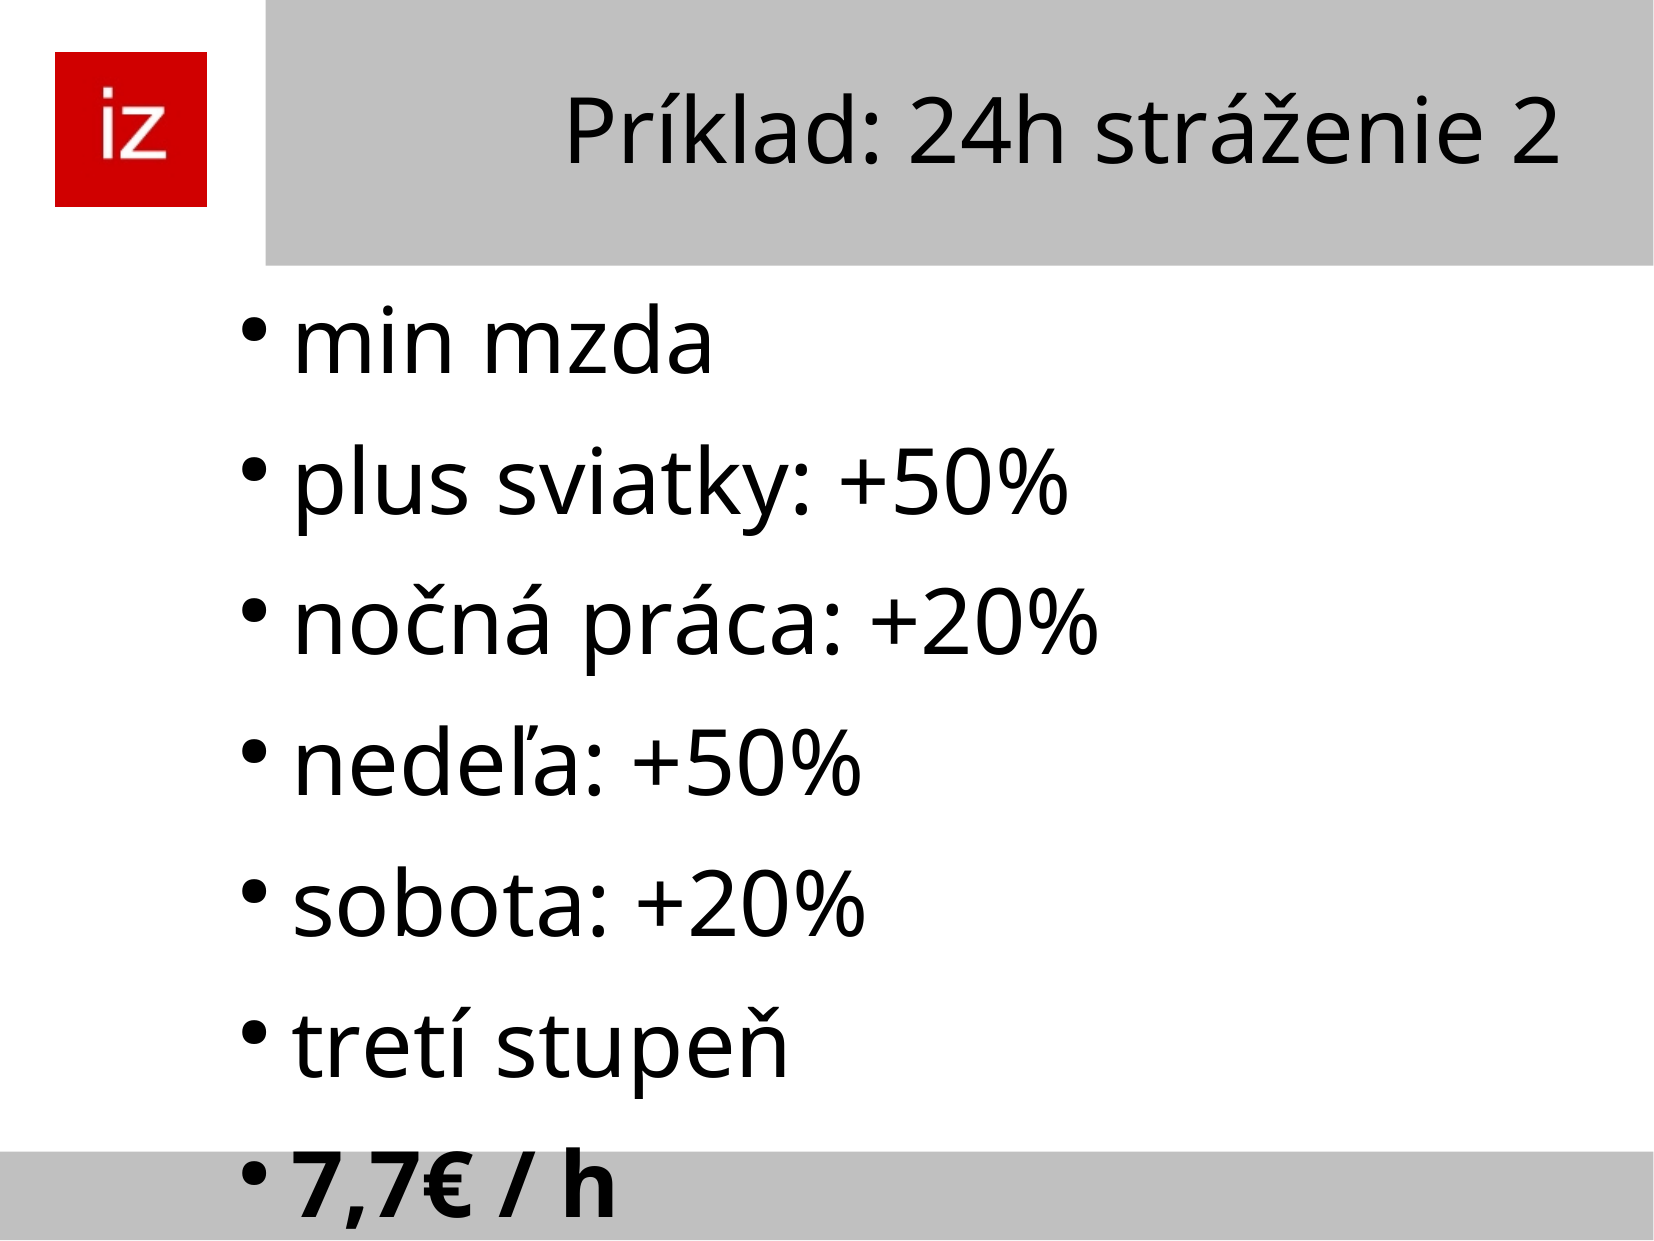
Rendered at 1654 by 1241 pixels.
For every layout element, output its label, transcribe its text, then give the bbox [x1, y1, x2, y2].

title Príklad: 24h stráženie 2 [561, 29, 1565, 237]
list min mzda plus sviatky: +50% nočná práca: +20% nedeľa: +50% sobota: +20% tretí stupeň 7,7€ / h [124, 293, 1536, 1123]
picture [55, 52, 207, 207]
